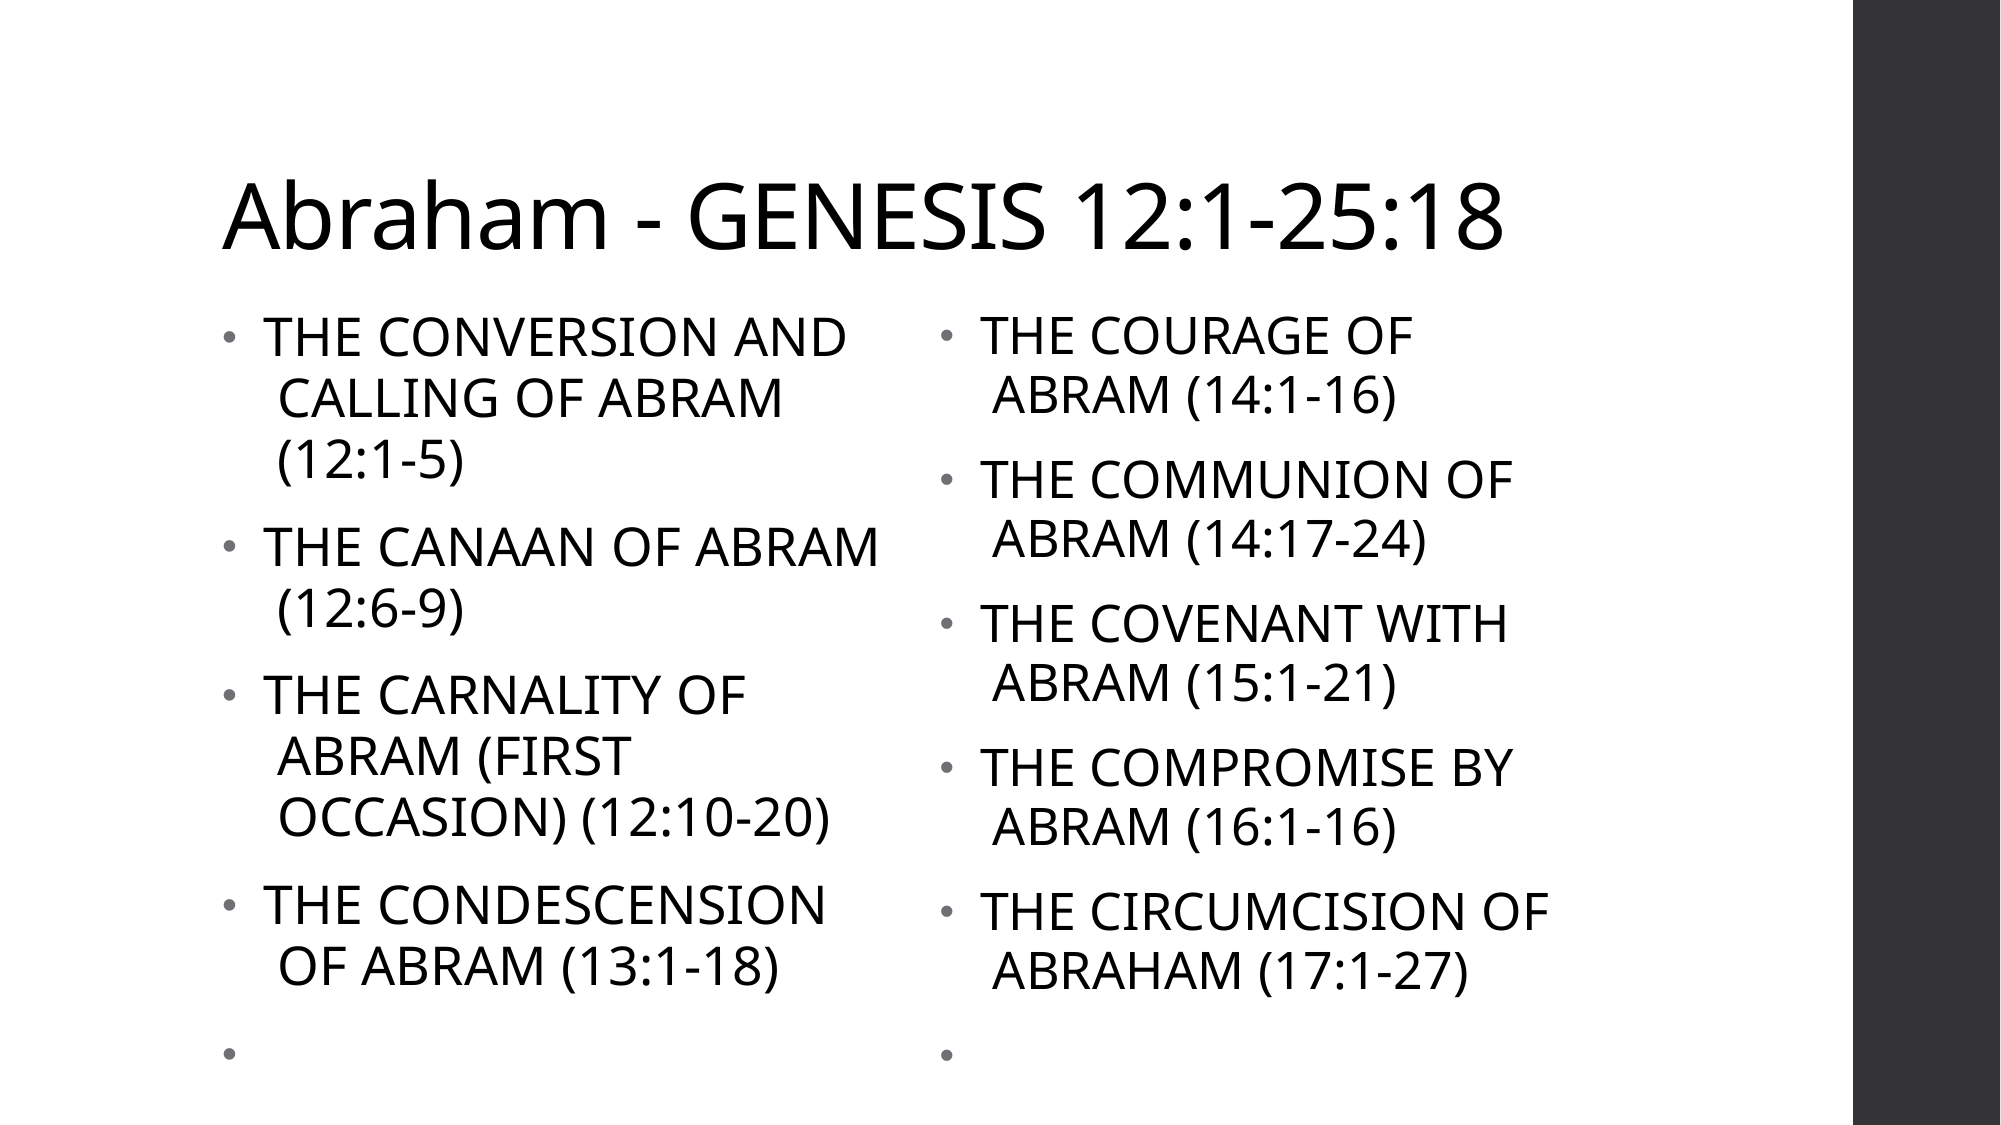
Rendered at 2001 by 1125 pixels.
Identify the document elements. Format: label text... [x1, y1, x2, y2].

list THE COURAGE OF ABRAM (14:1-16) THE COMMUNION OF ABRAM (14:17-24) THE COVENANT WITH ABRAM (15:1-21) THE COMPROMISE BY ABRAM (16:1-16) THE CIRCUMCISION OF ABRAHAM (17:1-27) [924, 299, 1617, 1014]
title Abraham - GENESIS 12:1-25:18 [206, 60, 1797, 278]
list THE CONVERSION AND CALLING OF ABRAM (12:1-5) THE CANAAN OF ABRAM (12:6-9) THE CARNALITY OF ABRAM (FIRST OCCASION) (12:10-20) THE CONDESCENSION OF ABRAM (13:1-18) [207, 299, 900, 1014]
